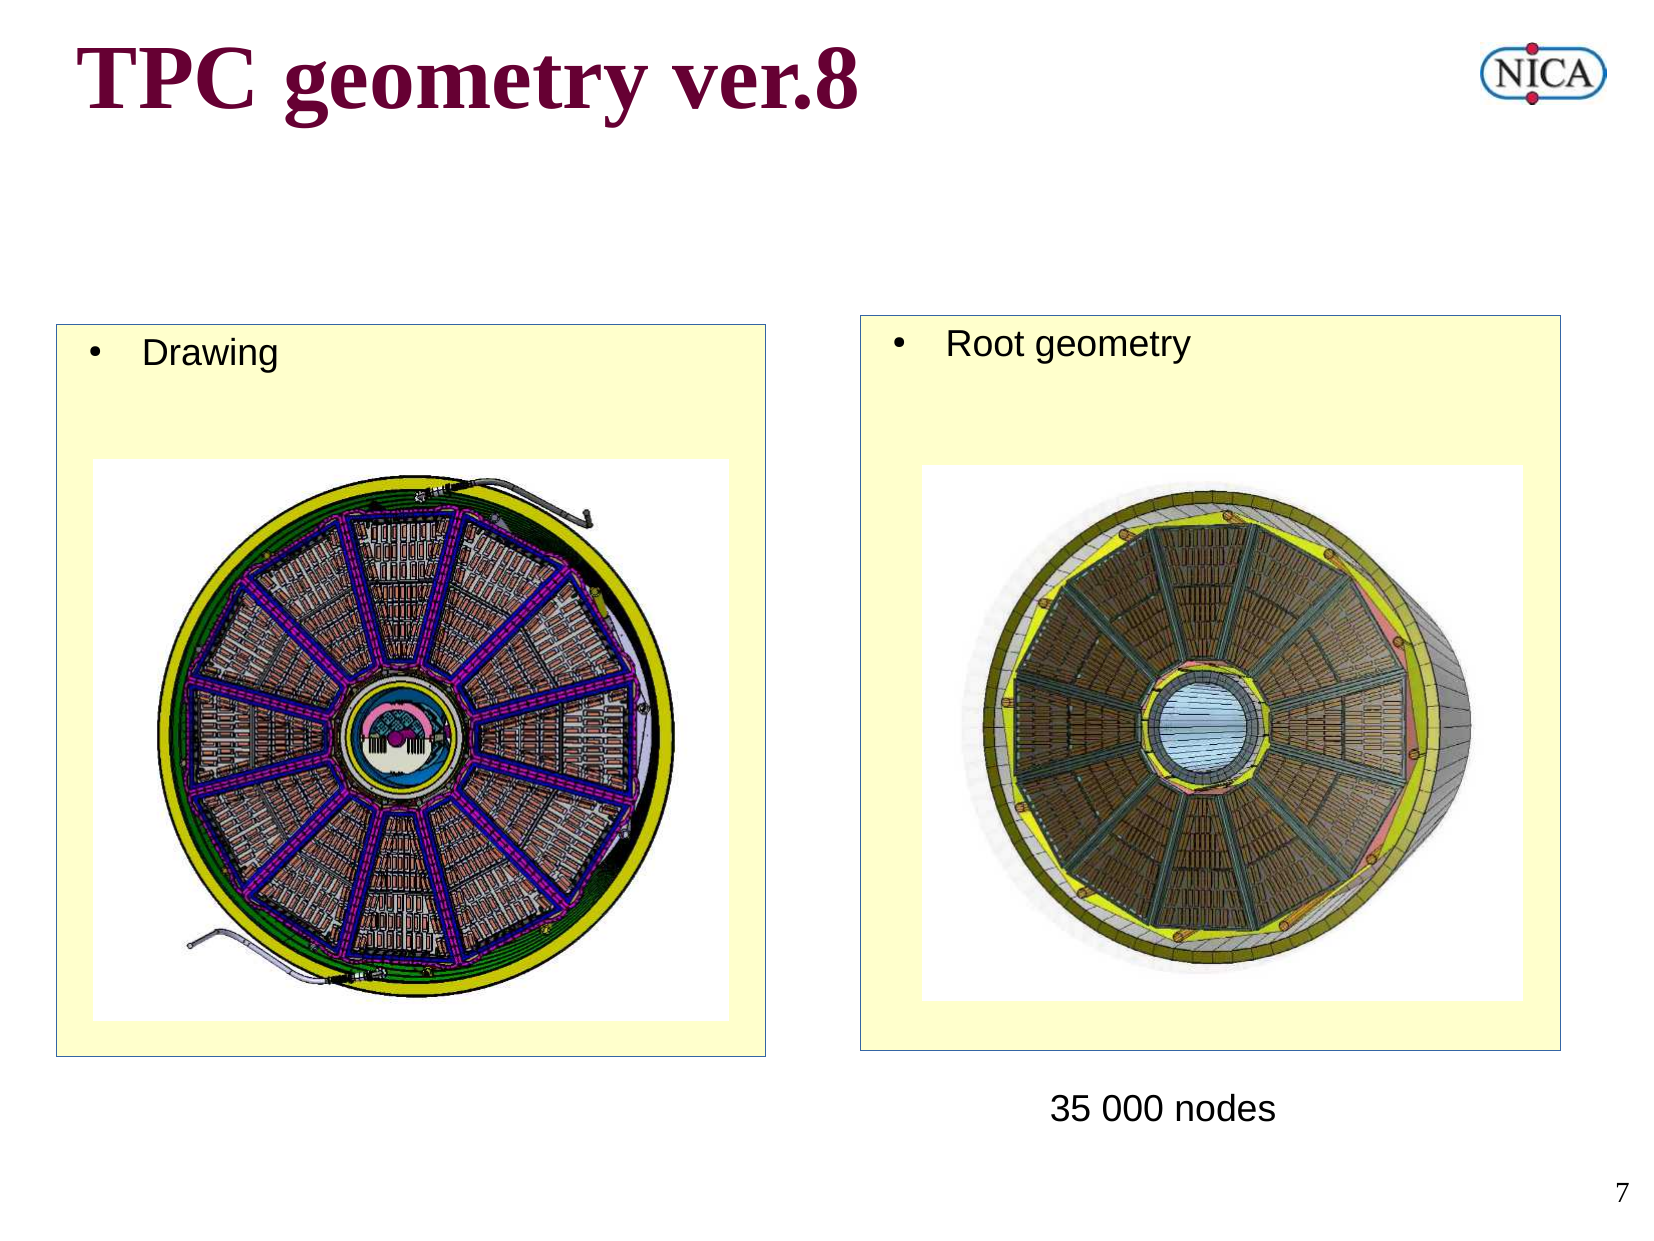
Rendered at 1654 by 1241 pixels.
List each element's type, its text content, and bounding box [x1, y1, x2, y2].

picture [1565, 42, 1607, 105]
text_box 35 000 nodes [1035, 1080, 1292, 1137]
text_box Root geometry [860, 315, 1561, 1051]
text_box Drawing [56, 324, 766, 1057]
picture [922, 465, 1523, 1001]
picture [93, 459, 729, 1021]
title TPC geometry ver.8 [76, 19, 1565, 136]
